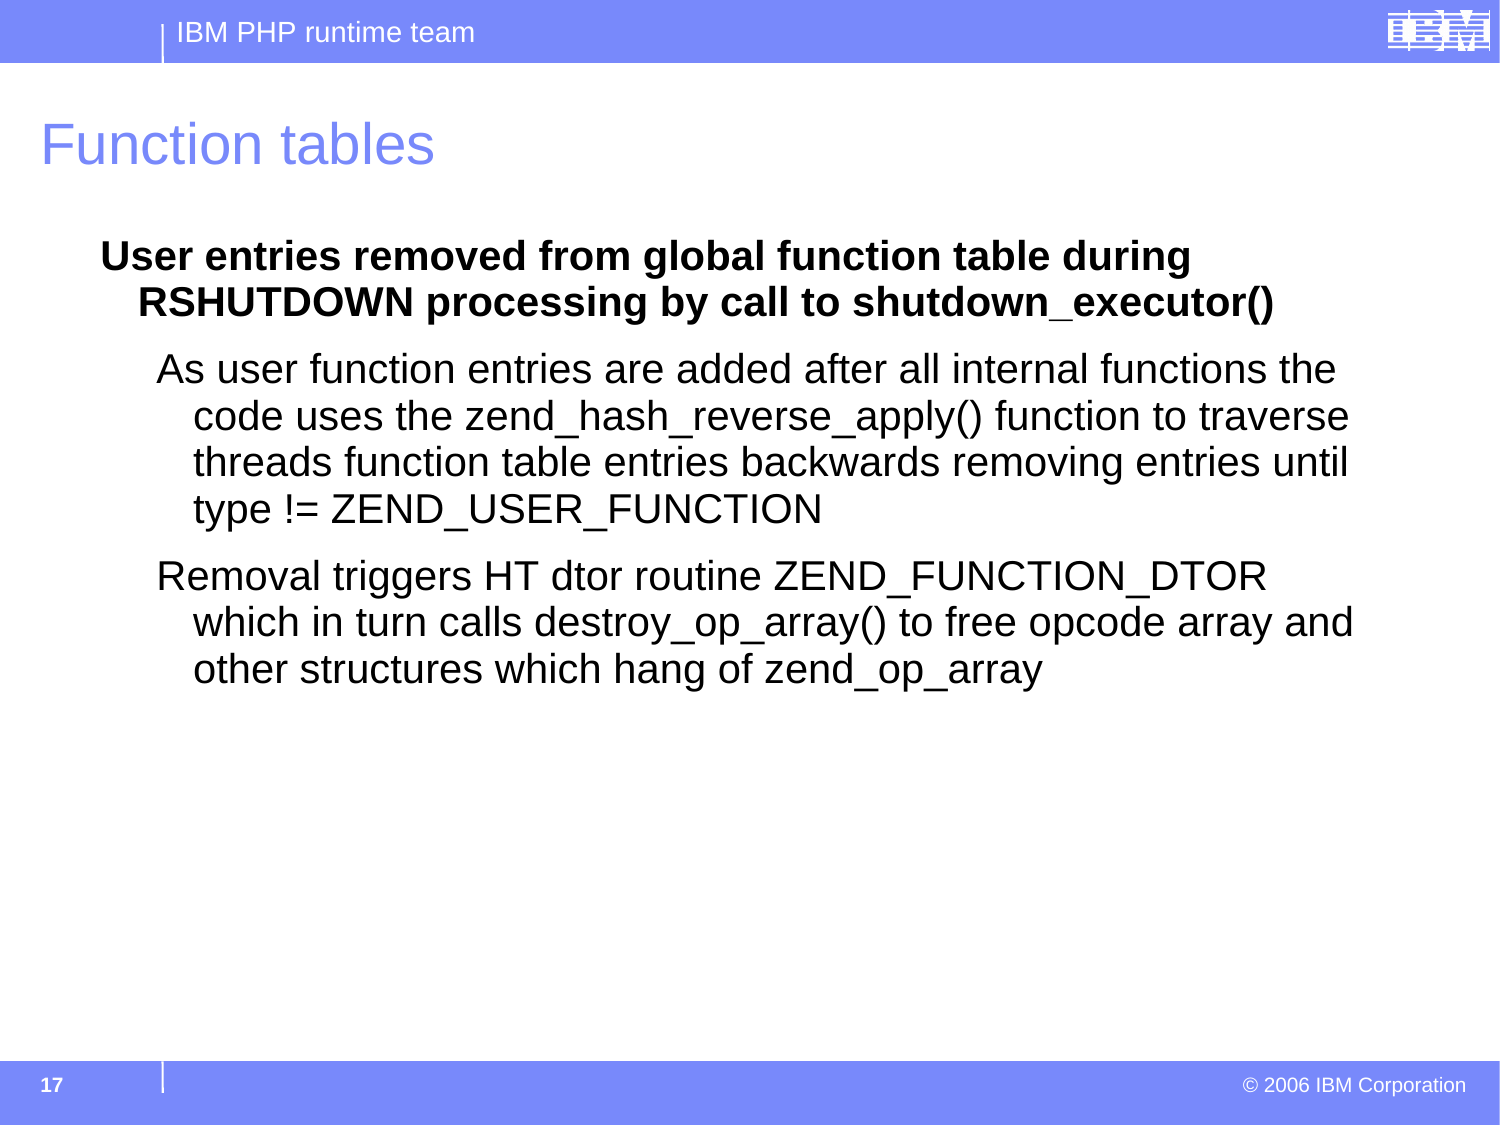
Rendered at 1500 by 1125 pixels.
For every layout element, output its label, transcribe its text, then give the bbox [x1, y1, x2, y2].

title Function tables [25, 82, 1378, 184]
list User entries removed from global function table during RSHUTDOWN processing by call to shutdown_executor()‏ As user function entries are added after all internal functions the code uses the zend_hash_reverse_apply() function to traverse threads function table entries backwards removing entries until type != ZEND_USER_FUNCTION Removal triggers HT dtor routine ZEND_FUNCTION_DTOR which in turn calls destroy_op_array() to free opcode array and other structures which hang of zend_op_array [85, 224, 1403, 1026]
